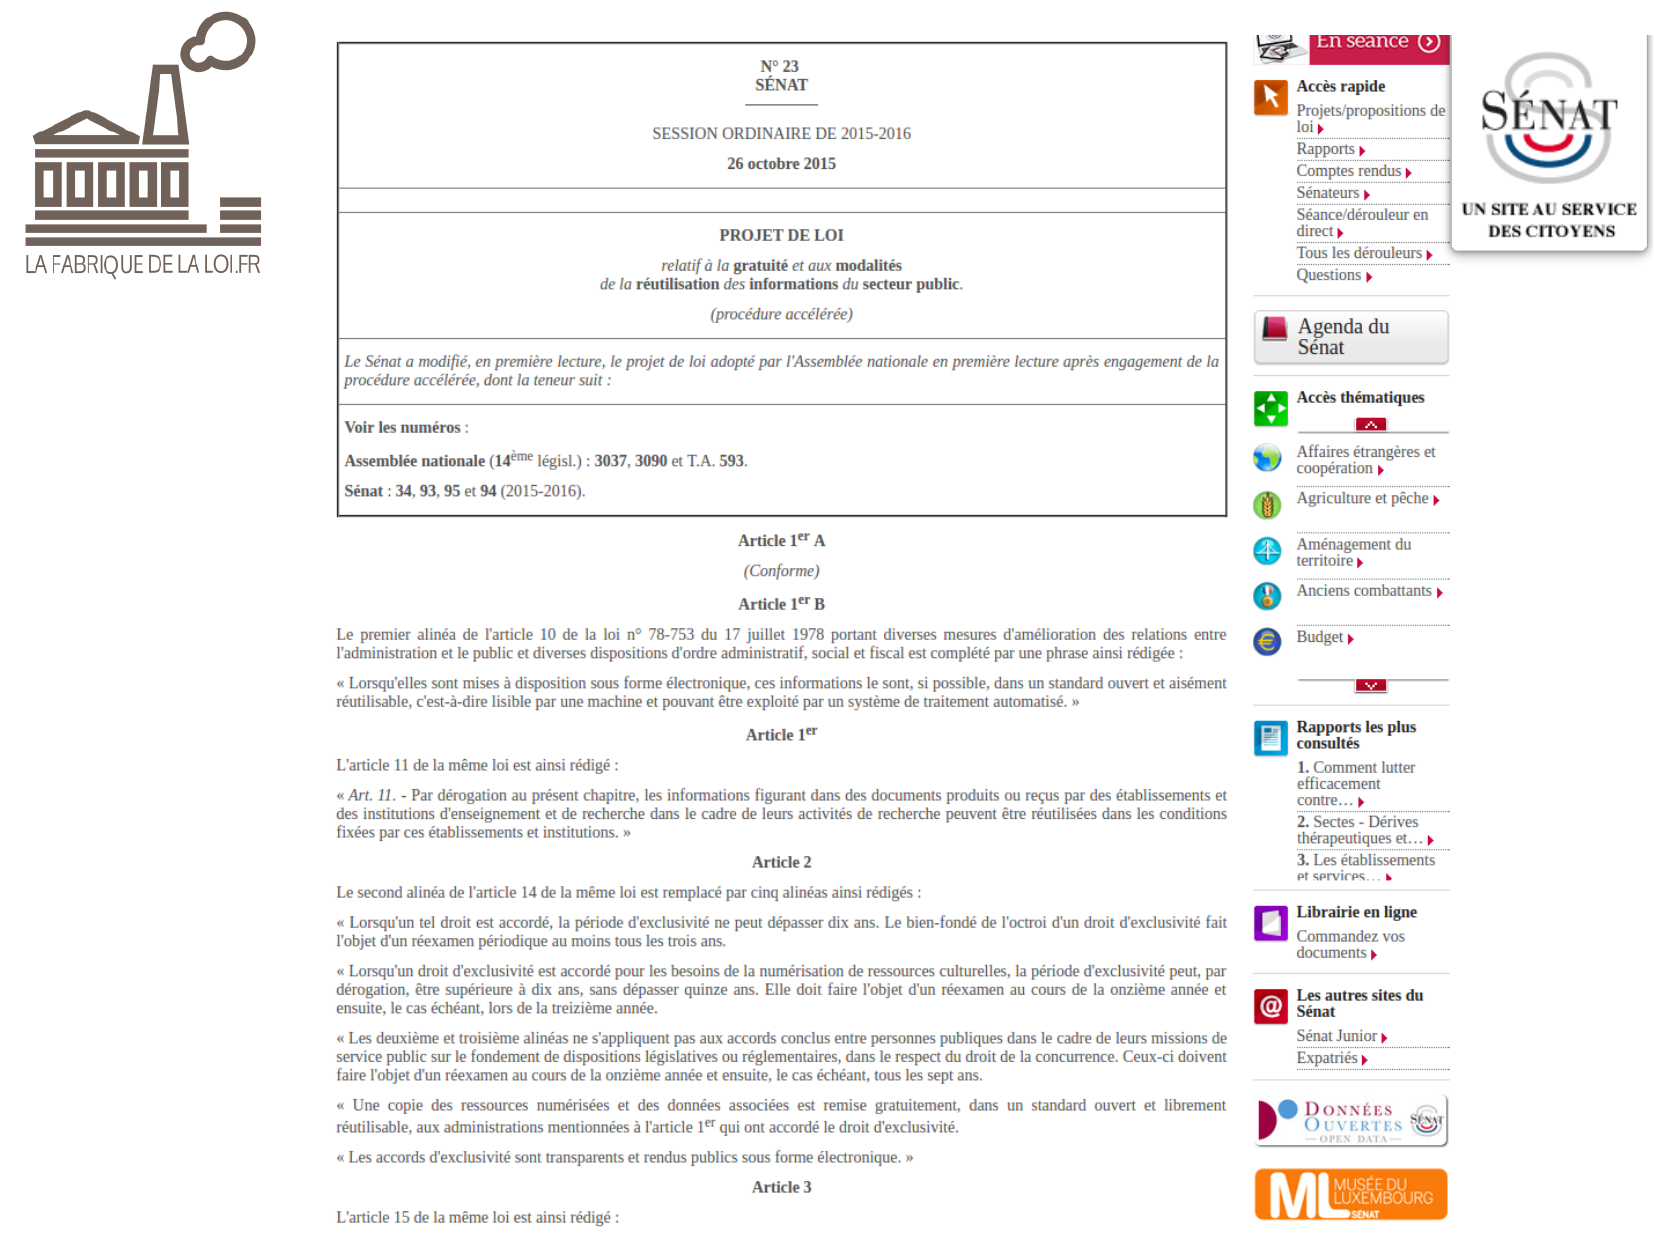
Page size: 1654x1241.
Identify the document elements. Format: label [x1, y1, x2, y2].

picture [330, 35, 1654, 1241]
picture [0, 0, 284, 284]
